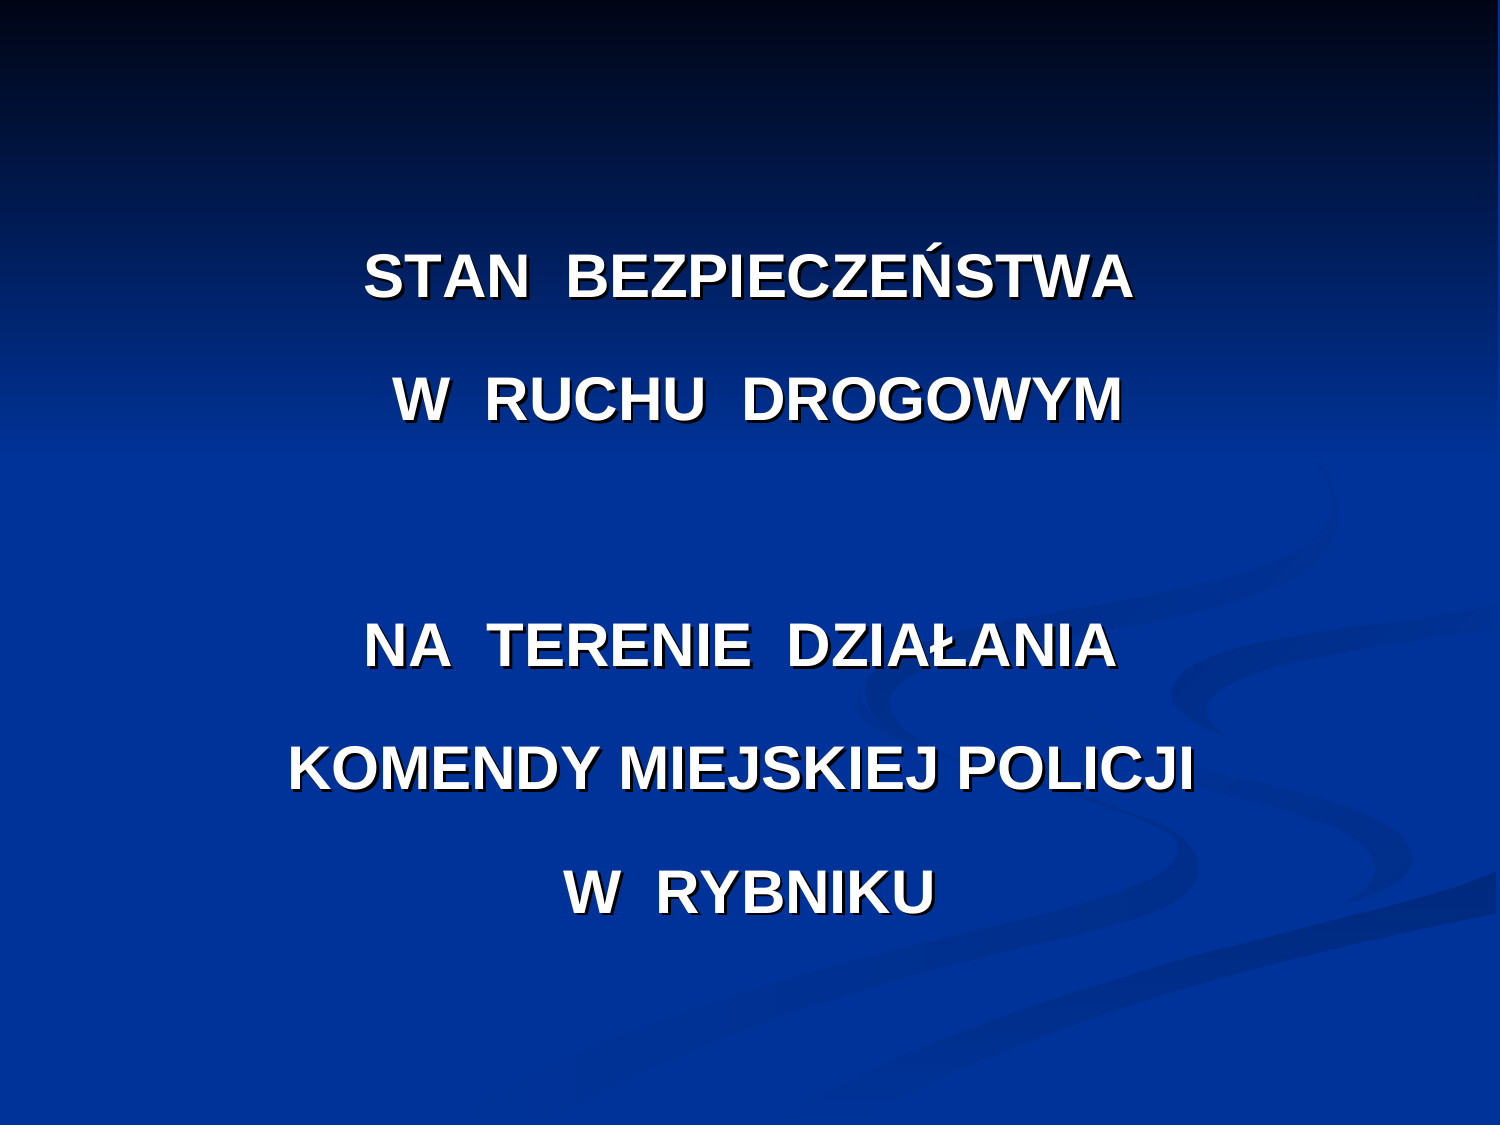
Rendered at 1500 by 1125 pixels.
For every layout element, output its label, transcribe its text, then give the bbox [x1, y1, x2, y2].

list STAN BEZPIECZEŃSTWA W RUCHU DROGOWYM NA TERENIE DZIAŁANIA KOMENDY MIEJSKIEJ POLICJI W RYBNIKU [75, 191, 1424, 934]
